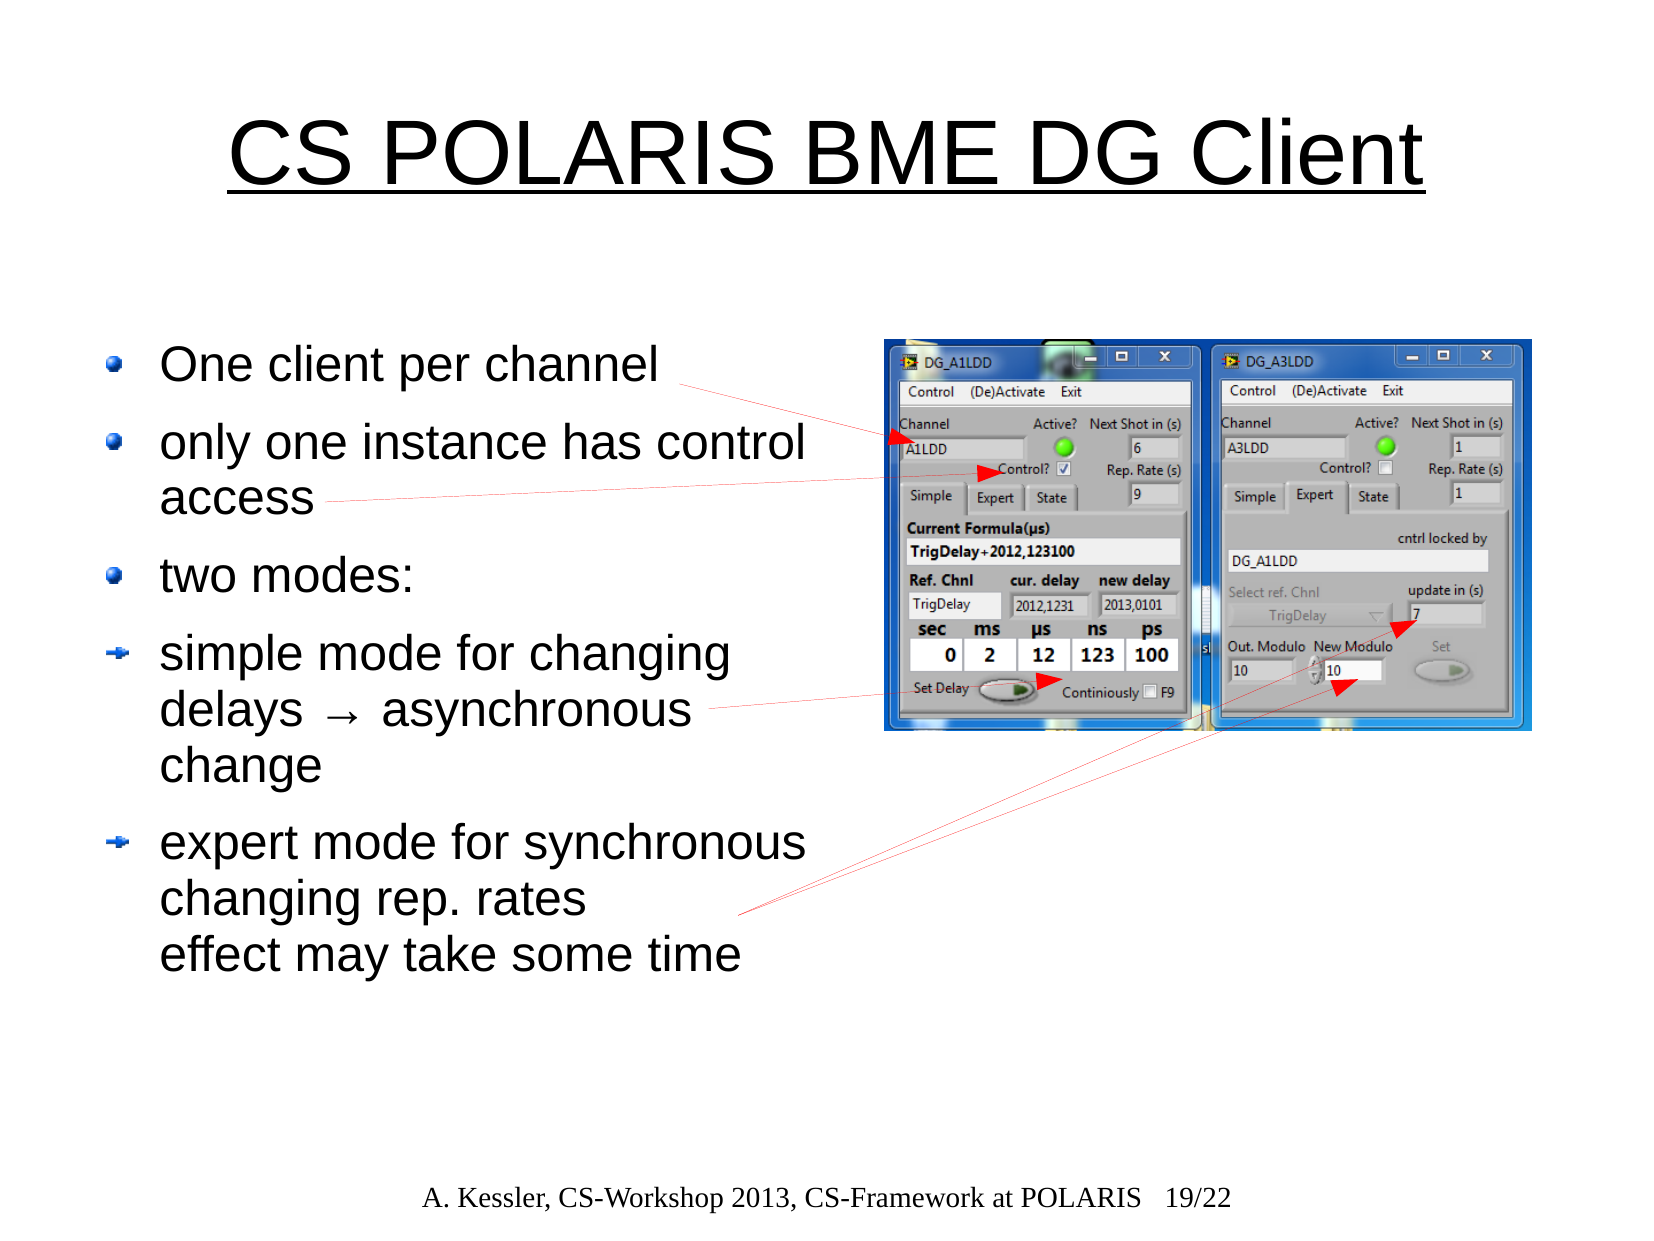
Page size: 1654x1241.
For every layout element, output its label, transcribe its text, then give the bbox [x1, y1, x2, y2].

picture [884, 339, 1532, 731]
list One client per channel only one instance has control access two modes: simple mode for changing delays → asynchronous change expert mode for synchronous changing rep. rates effect may take some time [88, 336, 815, 982]
title CS POLARIS BME DG Client [82, 49, 1571, 257]
